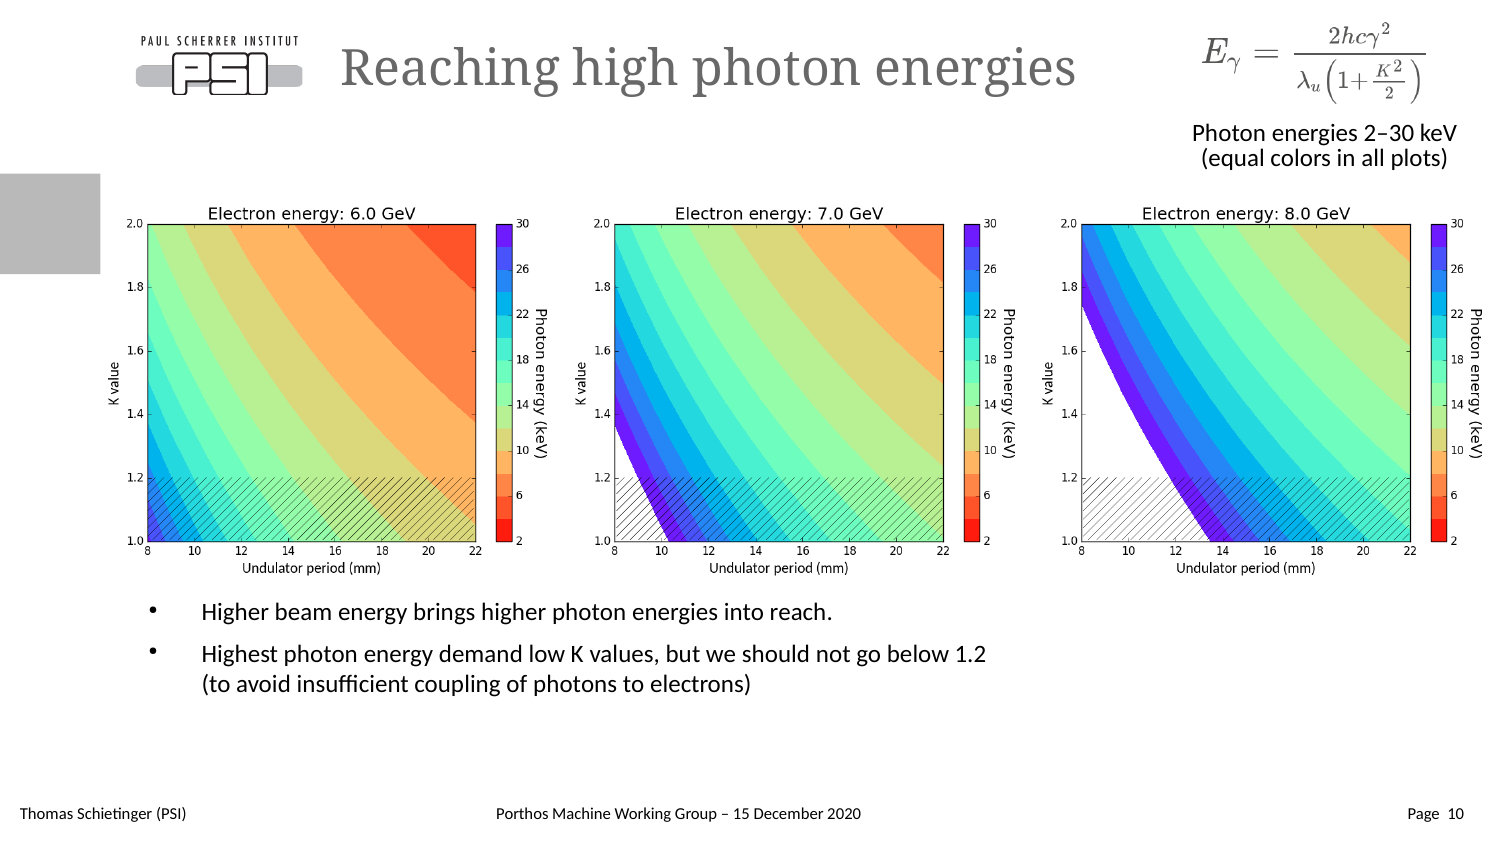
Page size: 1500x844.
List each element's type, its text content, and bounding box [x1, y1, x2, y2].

picture [1188, 13, 1442, 112]
title Reaching high photon energies [340, 35, 1188, 98]
list Higher beam energy brings higher photon energies into reach. Highest photon energy demand low K values, but we should not go below 1.2 (to avoid insufficient coupling of photons to electrons) [130, 595, 1020, 814]
picture [104, 202, 555, 576]
text_box [616, 477, 943, 540]
picture [572, 202, 1023, 576]
picture [1039, 202, 1490, 576]
text_box Photon energies 2–30 keV (equal colors in all plots) [1160, 115, 1490, 181]
text_box [1083, 477, 1409, 540]
text_box [147, 477, 474, 540]
